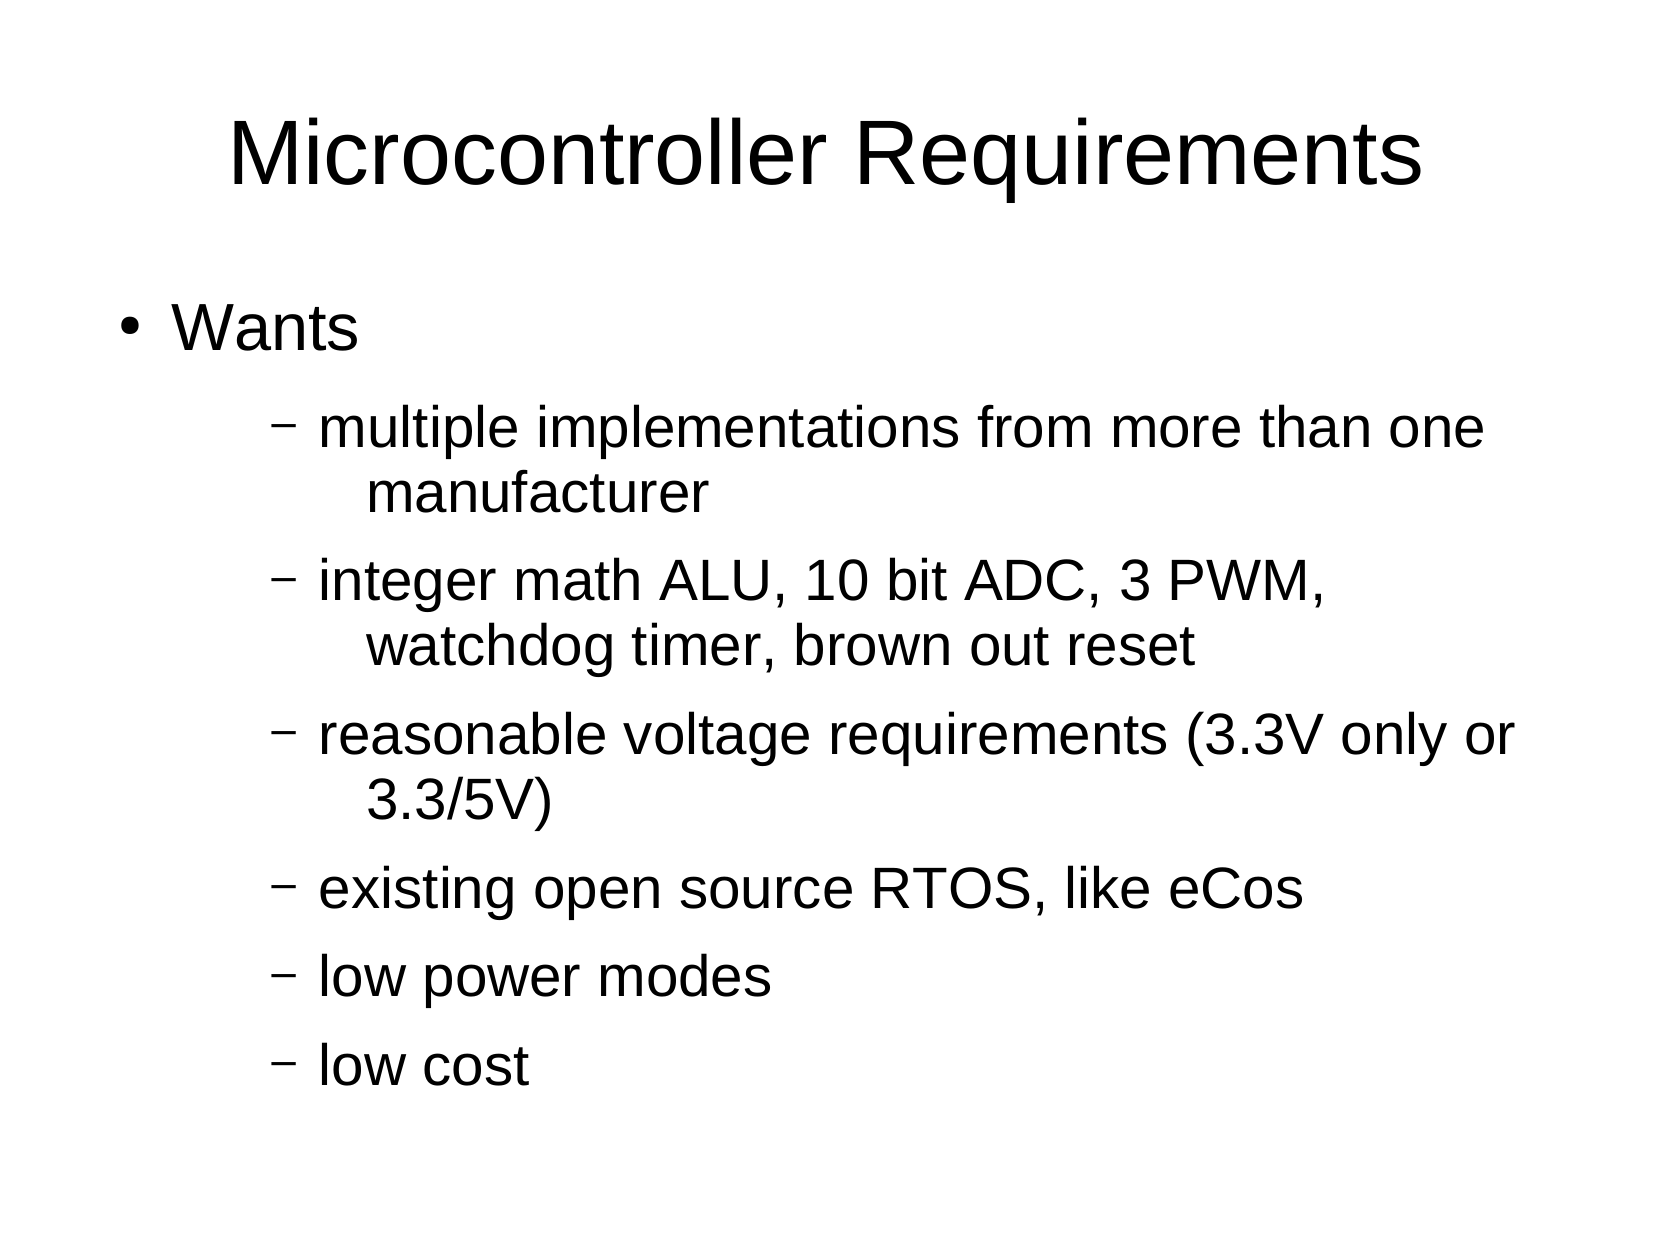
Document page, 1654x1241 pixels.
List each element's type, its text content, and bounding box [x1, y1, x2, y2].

list Wants multiple implementations from more than one manufacturer integer math ALU, 10 bit ADC, 3 PWM, watchdog timer, brown out reset reasonable voltage requirements (3.3V only or 3.3/5V) existing open source RTOS, like eCos low power modes low cost [82, 290, 1571, 1109]
title Microcontroller Requirements [82, 49, 1571, 257]
